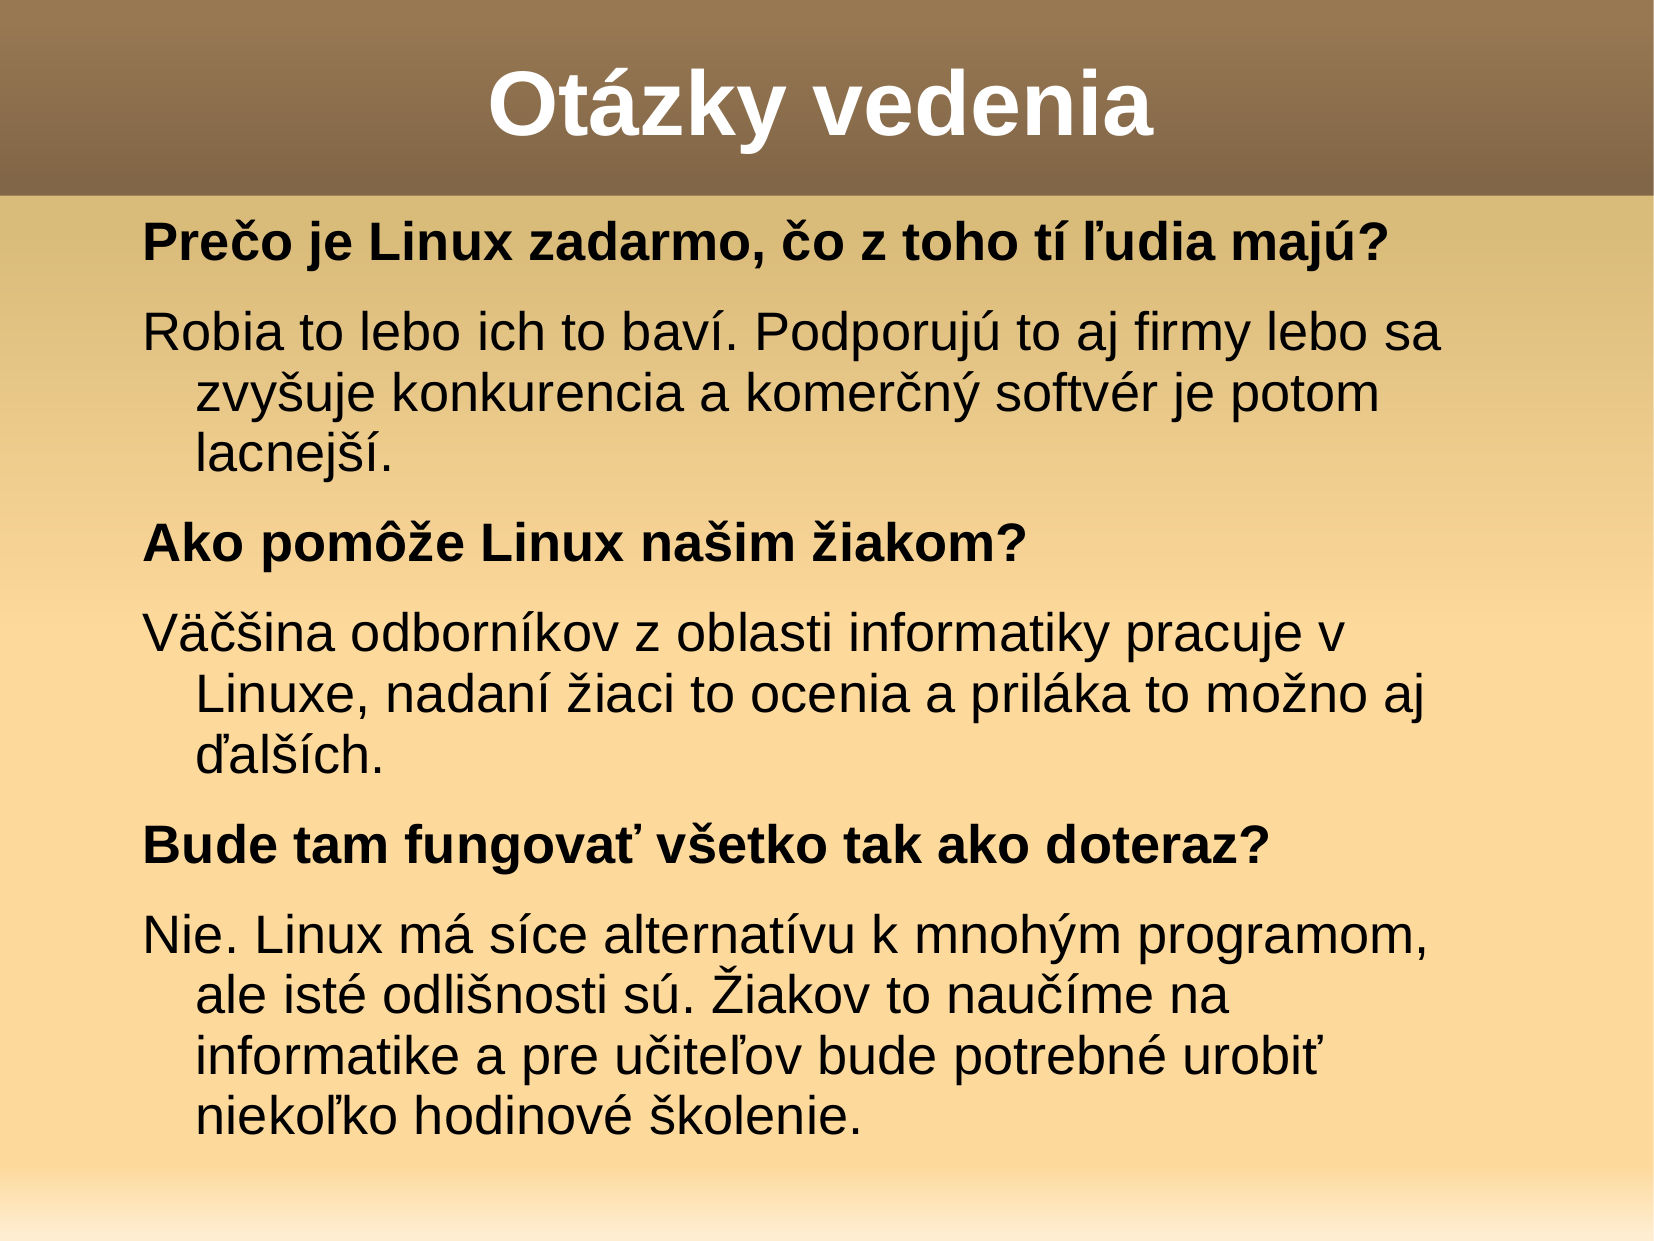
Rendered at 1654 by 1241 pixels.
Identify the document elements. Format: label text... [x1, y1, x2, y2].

picture [0, 0, 1654, 1241]
list Prečo je Linux zadarmo, čo z toho tí ľudia majú? Robia to lebo ich to baví. Podporujú to aj firmy lebo sa zvyšuje konkurencia a komerčný softvér je potom lacnejší. Ako pomôže Linux našim žiakom? Väčšina odborníkov z oblasti informatiky pracuje v Linuxe, nadaní žiaci to ocenia a priláka to možno aj ďalších. Bude tam fungovať všetko tak ako doteraz? Nie. Linux má síce alternatívu k mnohým programom, ale isté odlišnosti sú. Žiakov to naučíme na informatike a pre učiteľov bude potrebné urobiť niekoľko hodinové školenie. [124, 211, 1506, 1160]
title Otázky vedenia [76, 0, 1565, 208]
